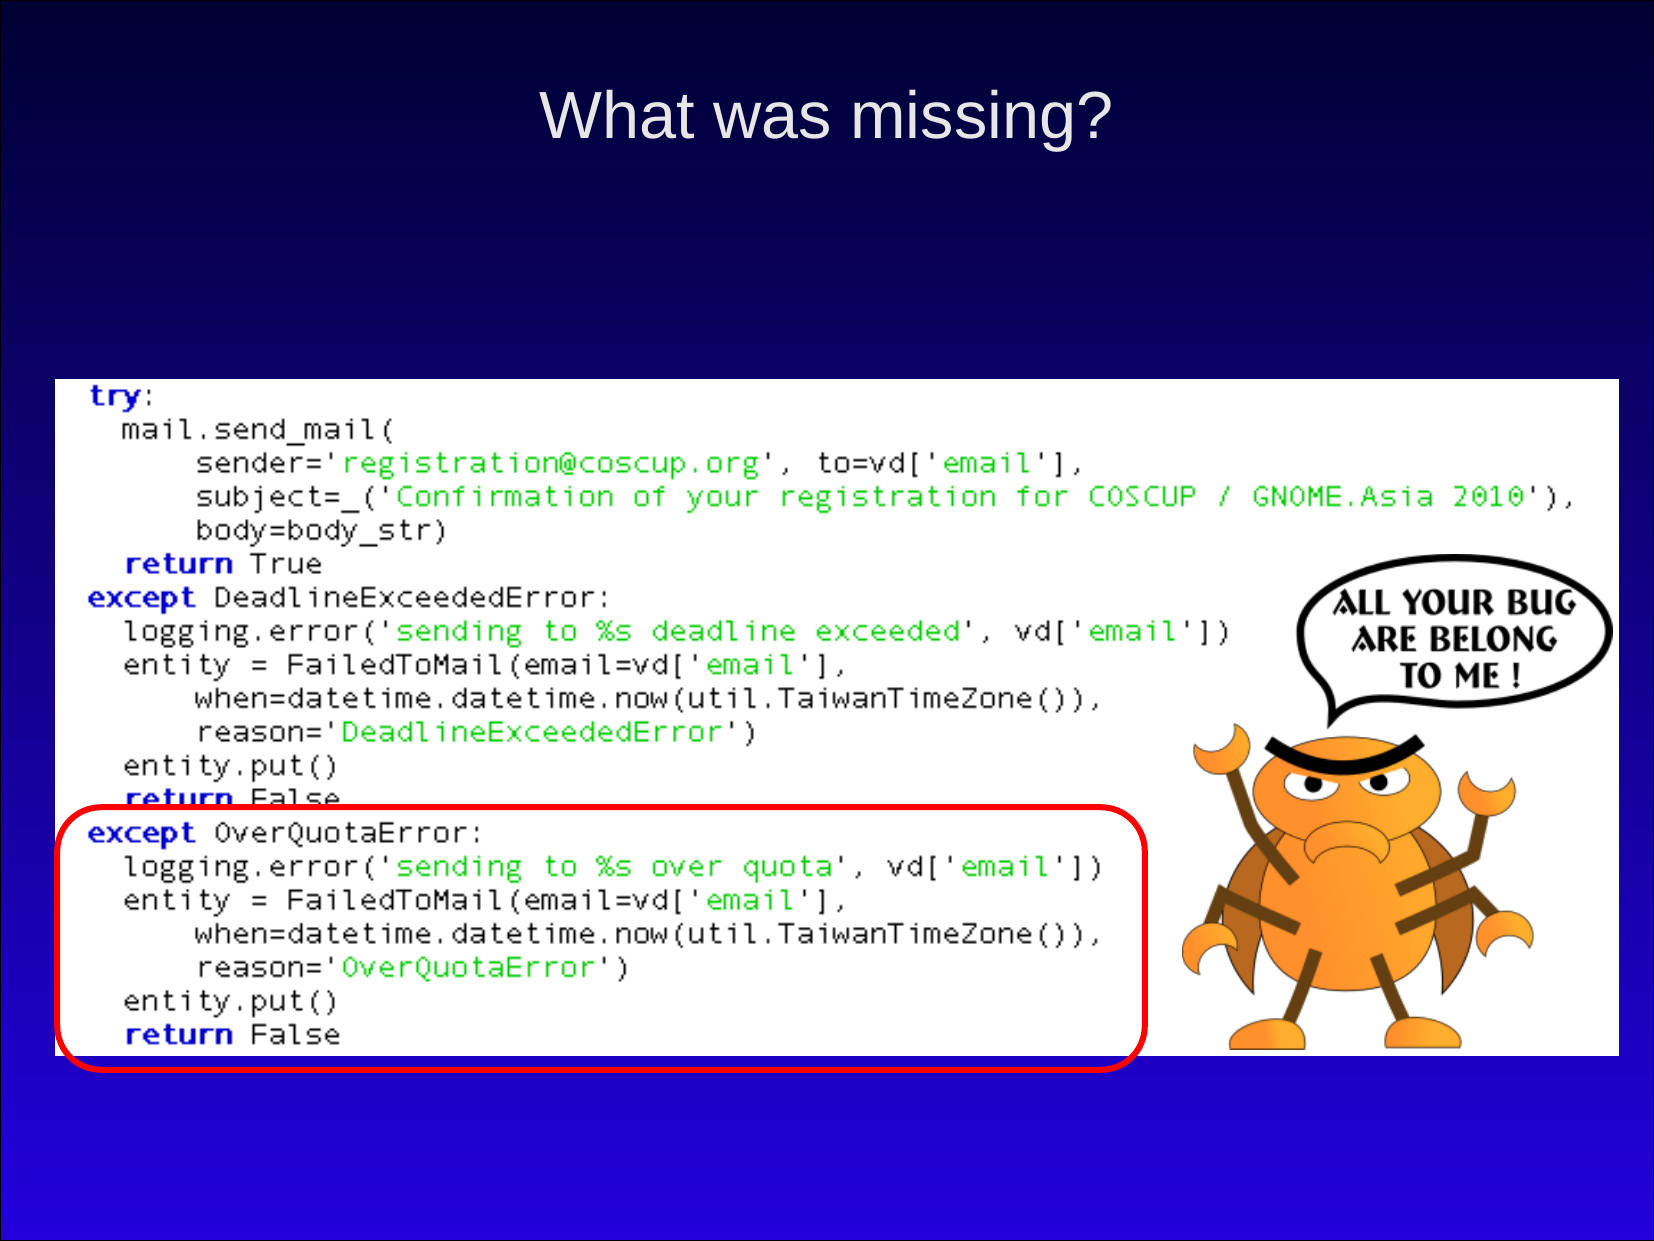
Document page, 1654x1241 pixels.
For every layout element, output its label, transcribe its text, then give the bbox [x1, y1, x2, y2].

picture [55, 1039, 64, 1056]
picture [61, 811, 1141, 1056]
title What was missing? [82, 49, 1571, 182]
picture [55, 379, 1619, 1056]
